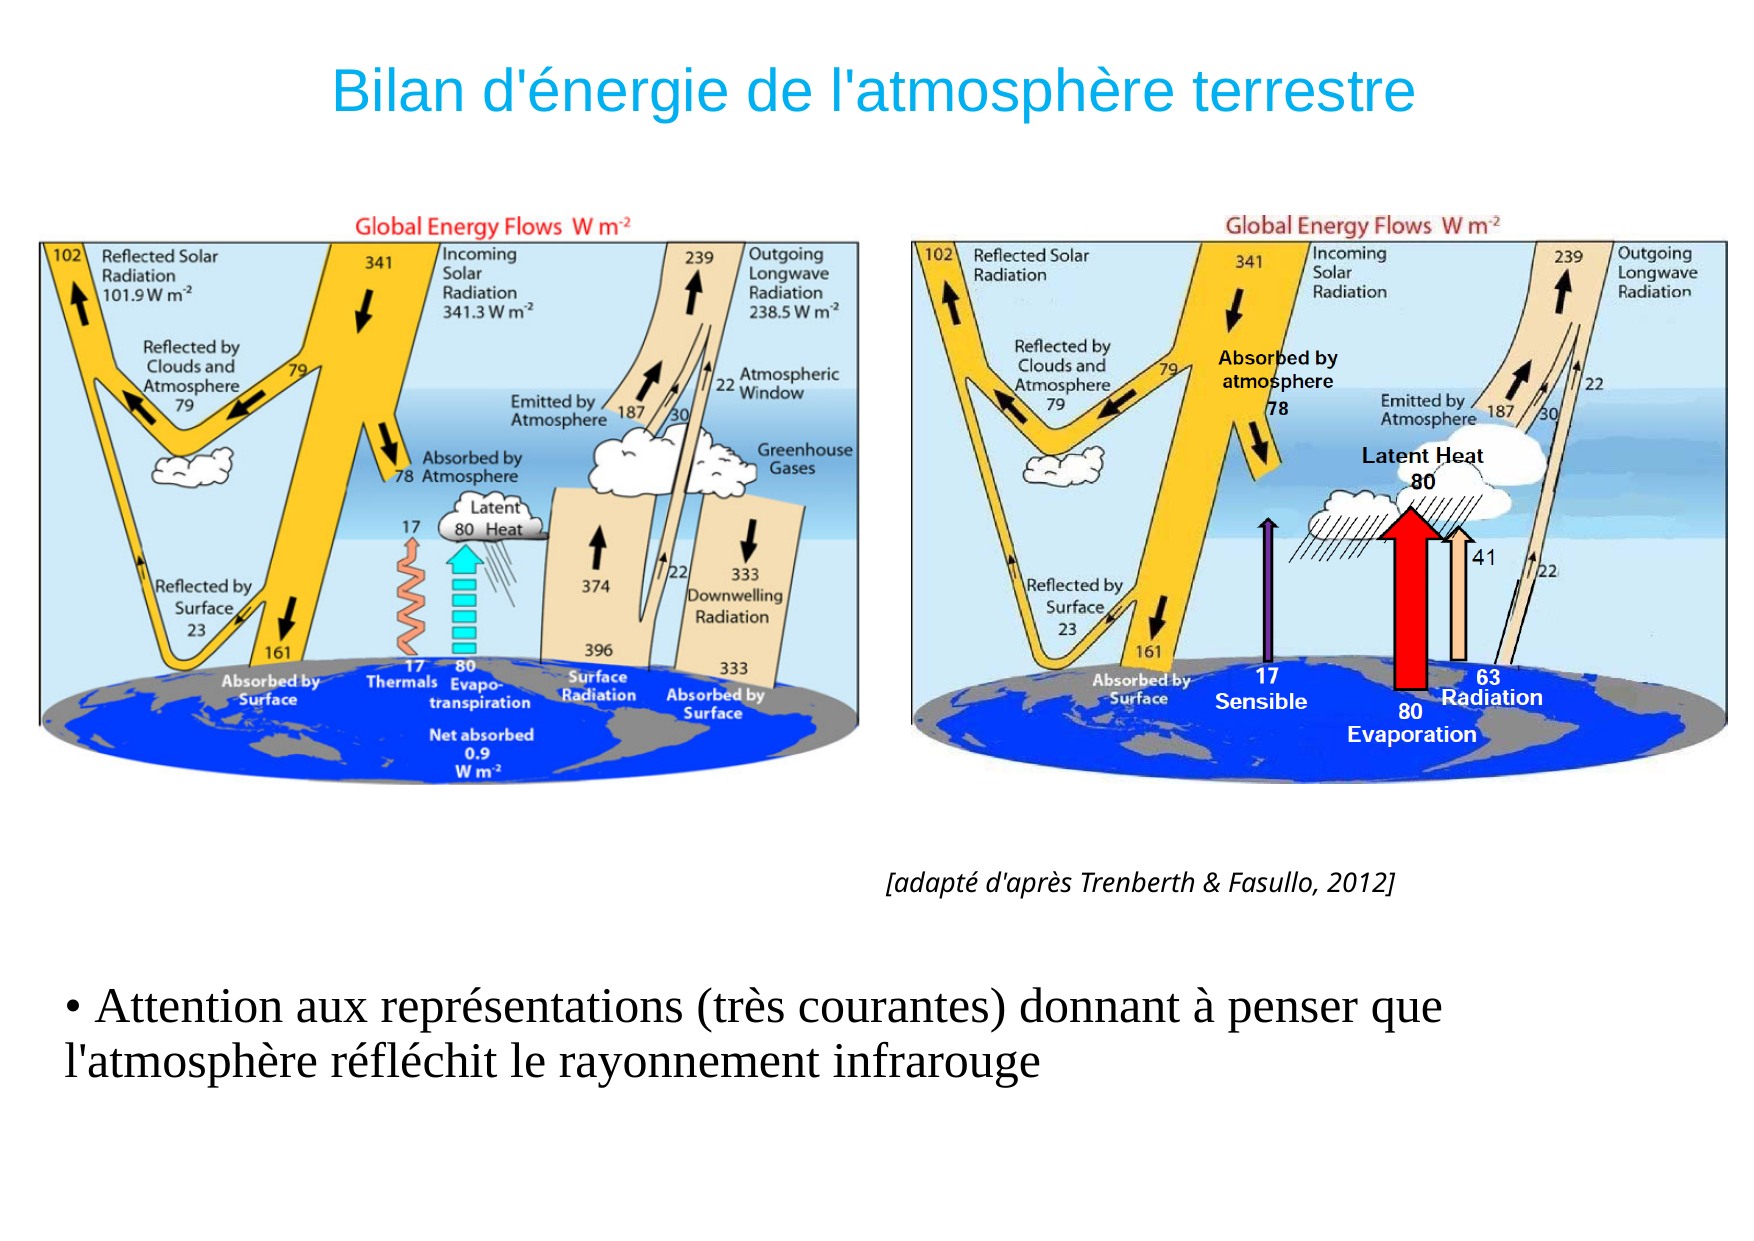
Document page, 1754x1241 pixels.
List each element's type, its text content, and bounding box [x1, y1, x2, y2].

text_box Bilan d'énergie de l'atmosphère terrestre [215, 50, 1536, 125]
text_box Attention aux représentations (très courantes) donnant à penser que l'atmosphère réfléchit le rayonnement infrarouge [49, 970, 1660, 1097]
picture [22, 205, 874, 796]
text_box [adapté d'après Trenberth & Fasullo, 2012] [865, 857, 1491, 908]
picture [900, 207, 1731, 785]
